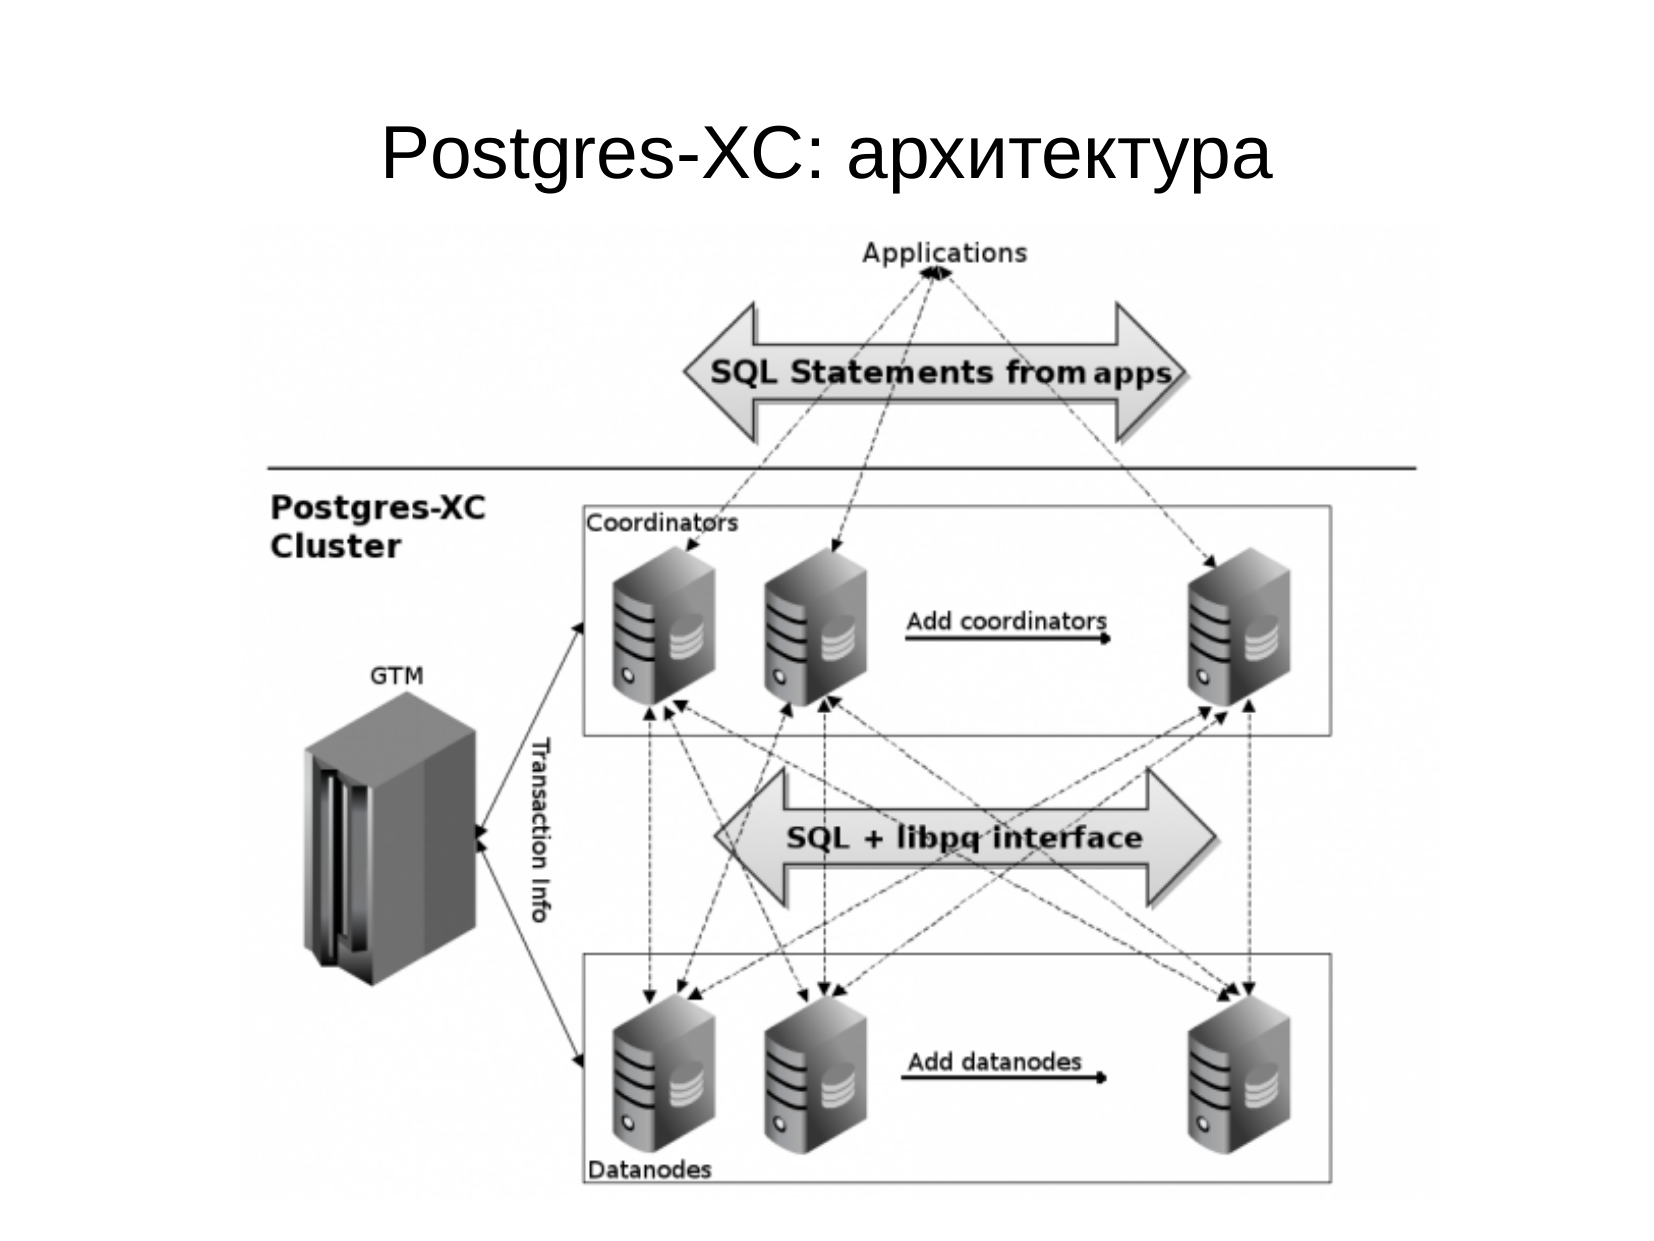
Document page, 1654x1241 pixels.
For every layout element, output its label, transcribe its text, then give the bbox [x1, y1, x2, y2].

picture [240, 224, 1441, 1200]
title Postgres-XC: архитектура [82, 49, 1571, 257]
